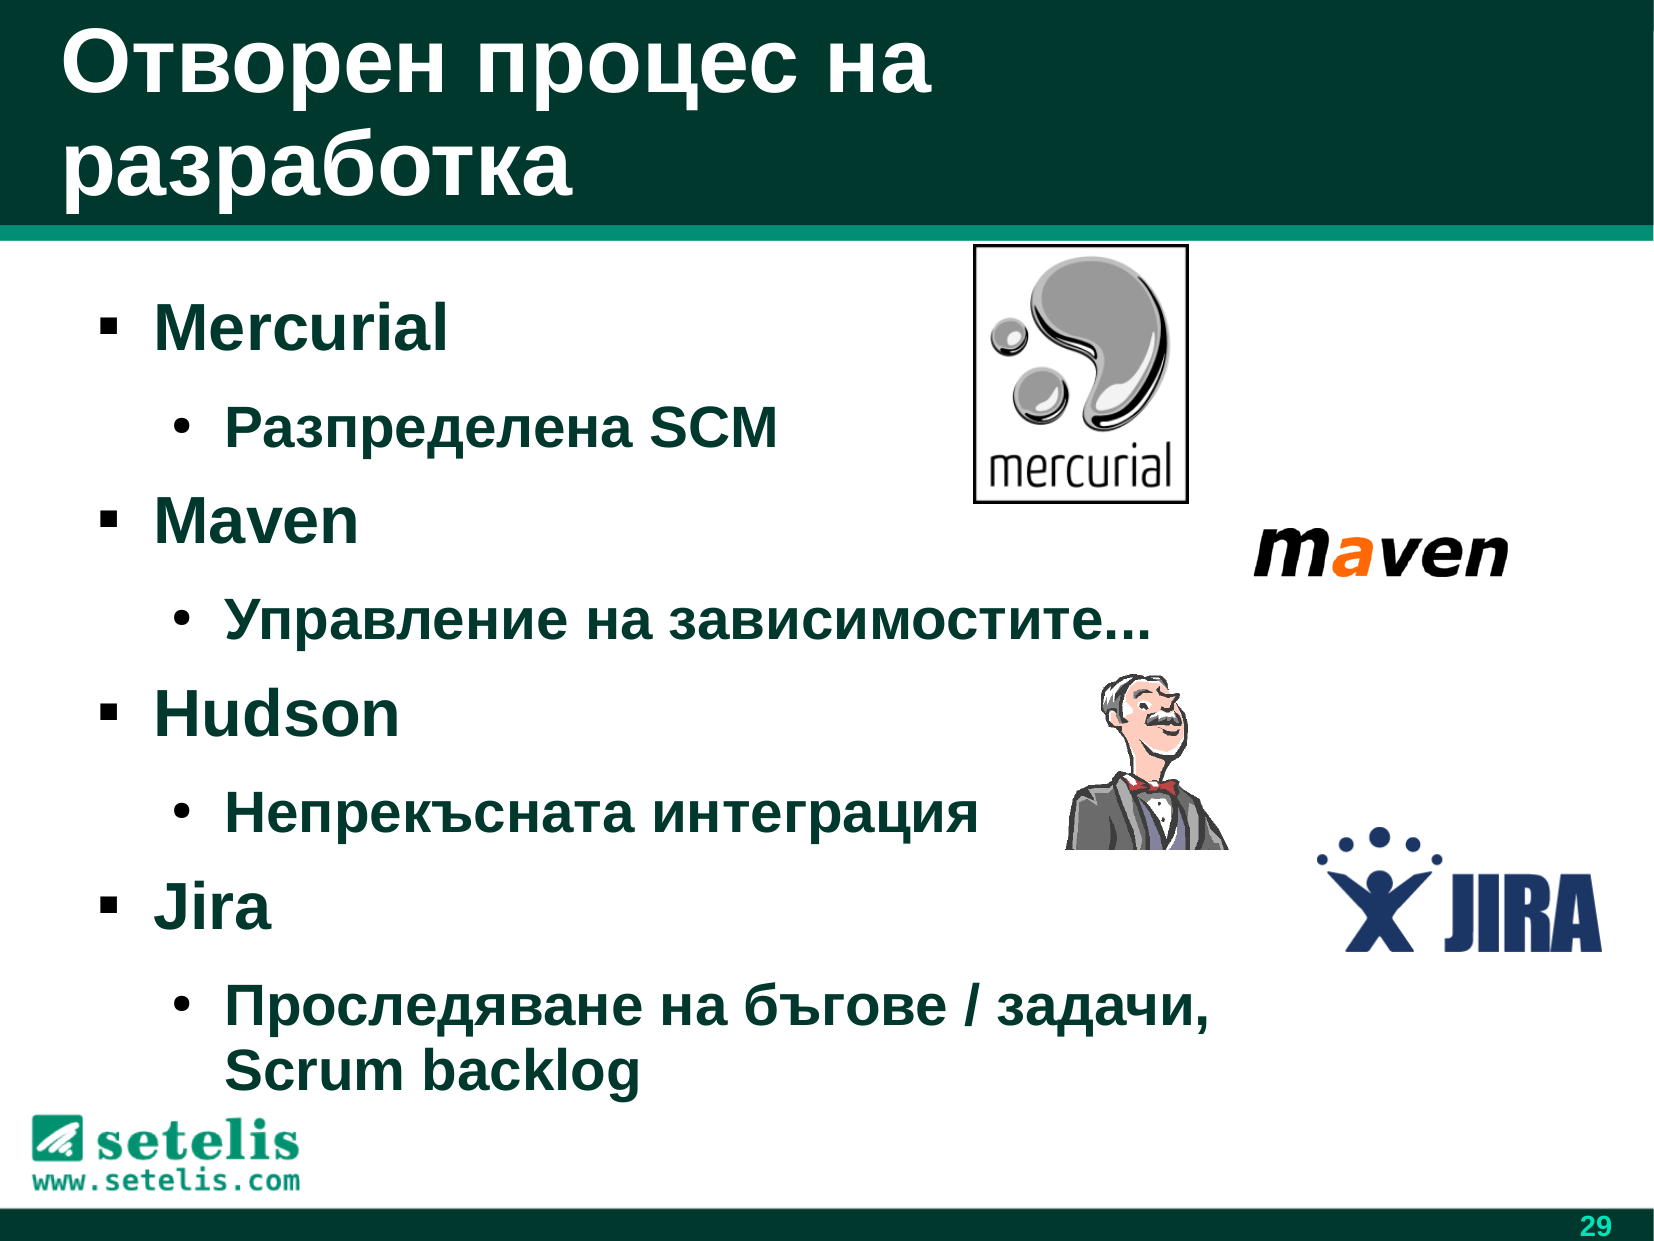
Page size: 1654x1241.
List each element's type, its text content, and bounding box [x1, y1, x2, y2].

picture [0, 241, 1654, 1241]
list Mercurial Разпределена SCM Maven Управление на зависимостите... Hudson Непрекъсната интеграция Jira Проследяване на бъгове / задачи, Scrum backlog [82, 290, 1571, 1109]
title Отворен процес на разработка [0, 0, 1654, 226]
